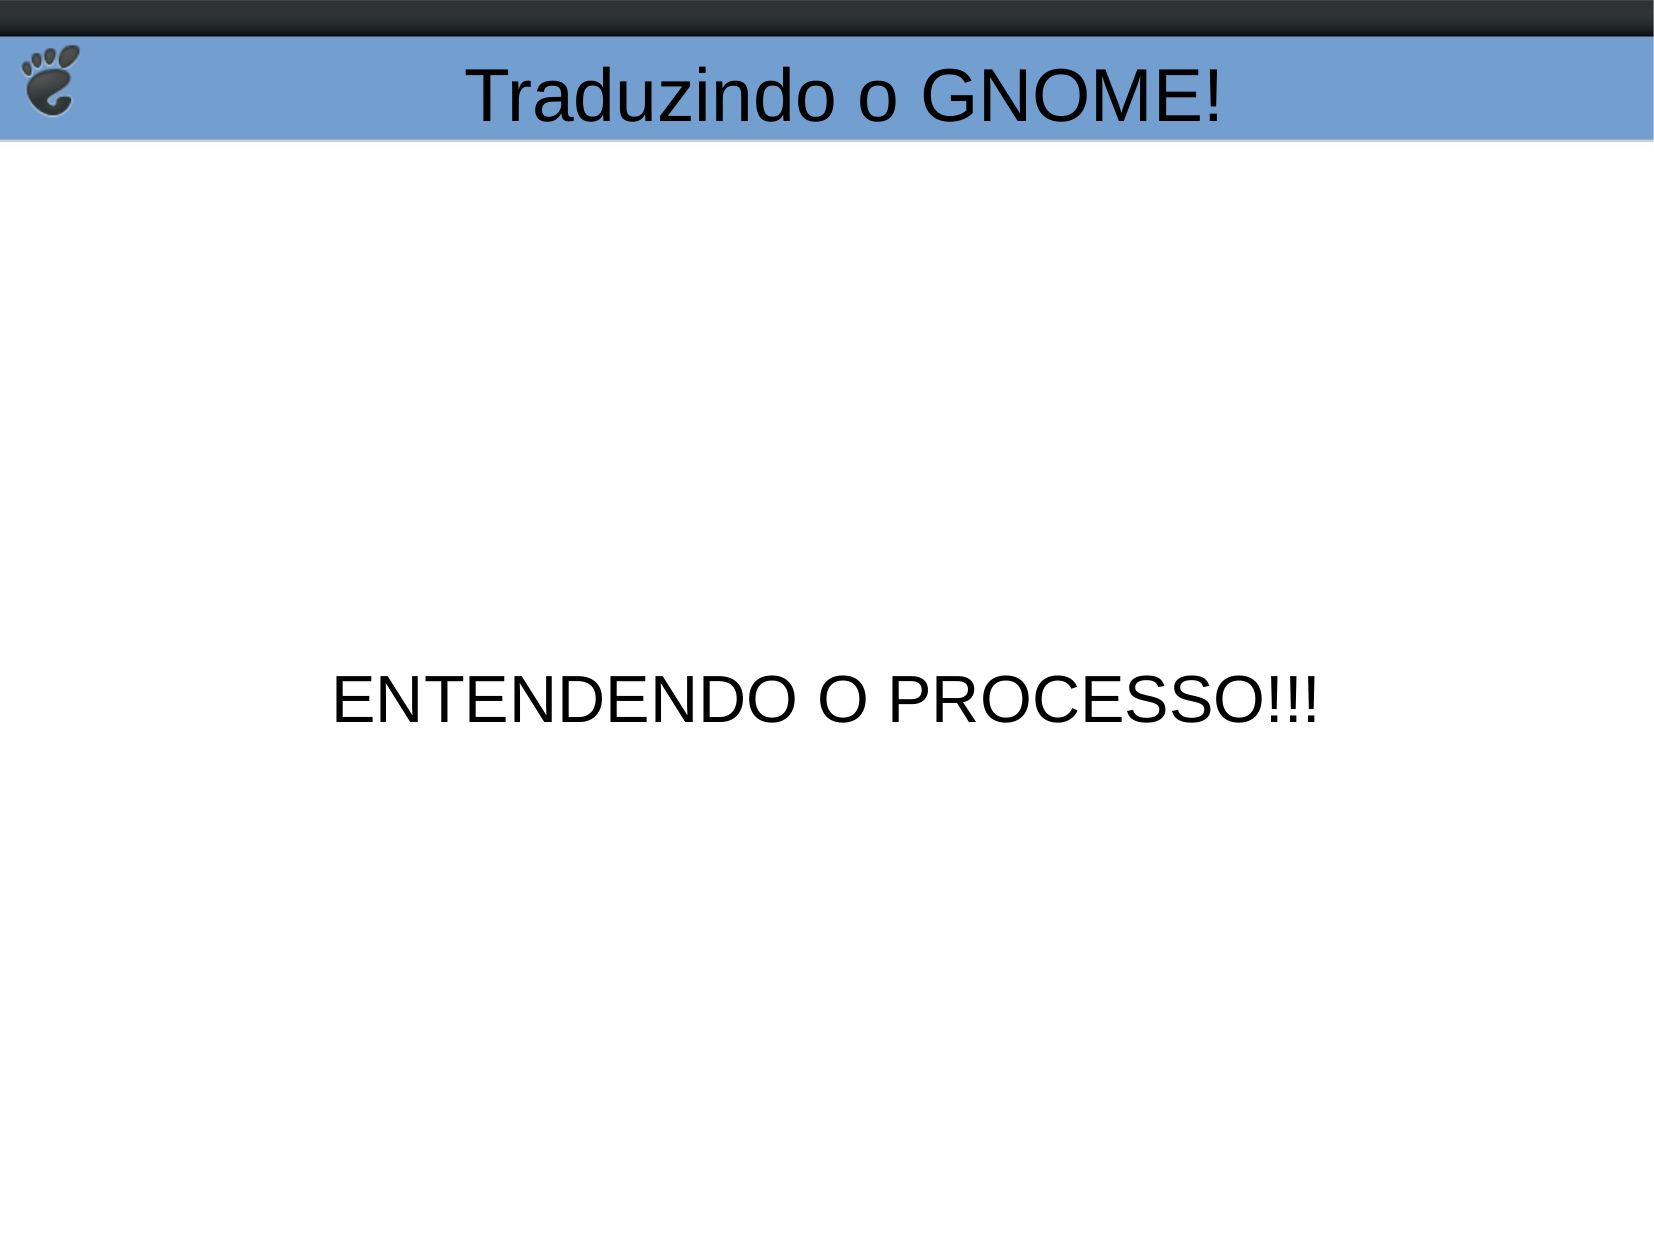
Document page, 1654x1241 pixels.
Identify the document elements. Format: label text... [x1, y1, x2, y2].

picture [0, 0, 1654, 1241]
title Traduzindo o GNOME! [100, 8, 1589, 184]
subtitle ENTENDENDO O PROCESSO!!! [82, 290, 1571, 1109]
